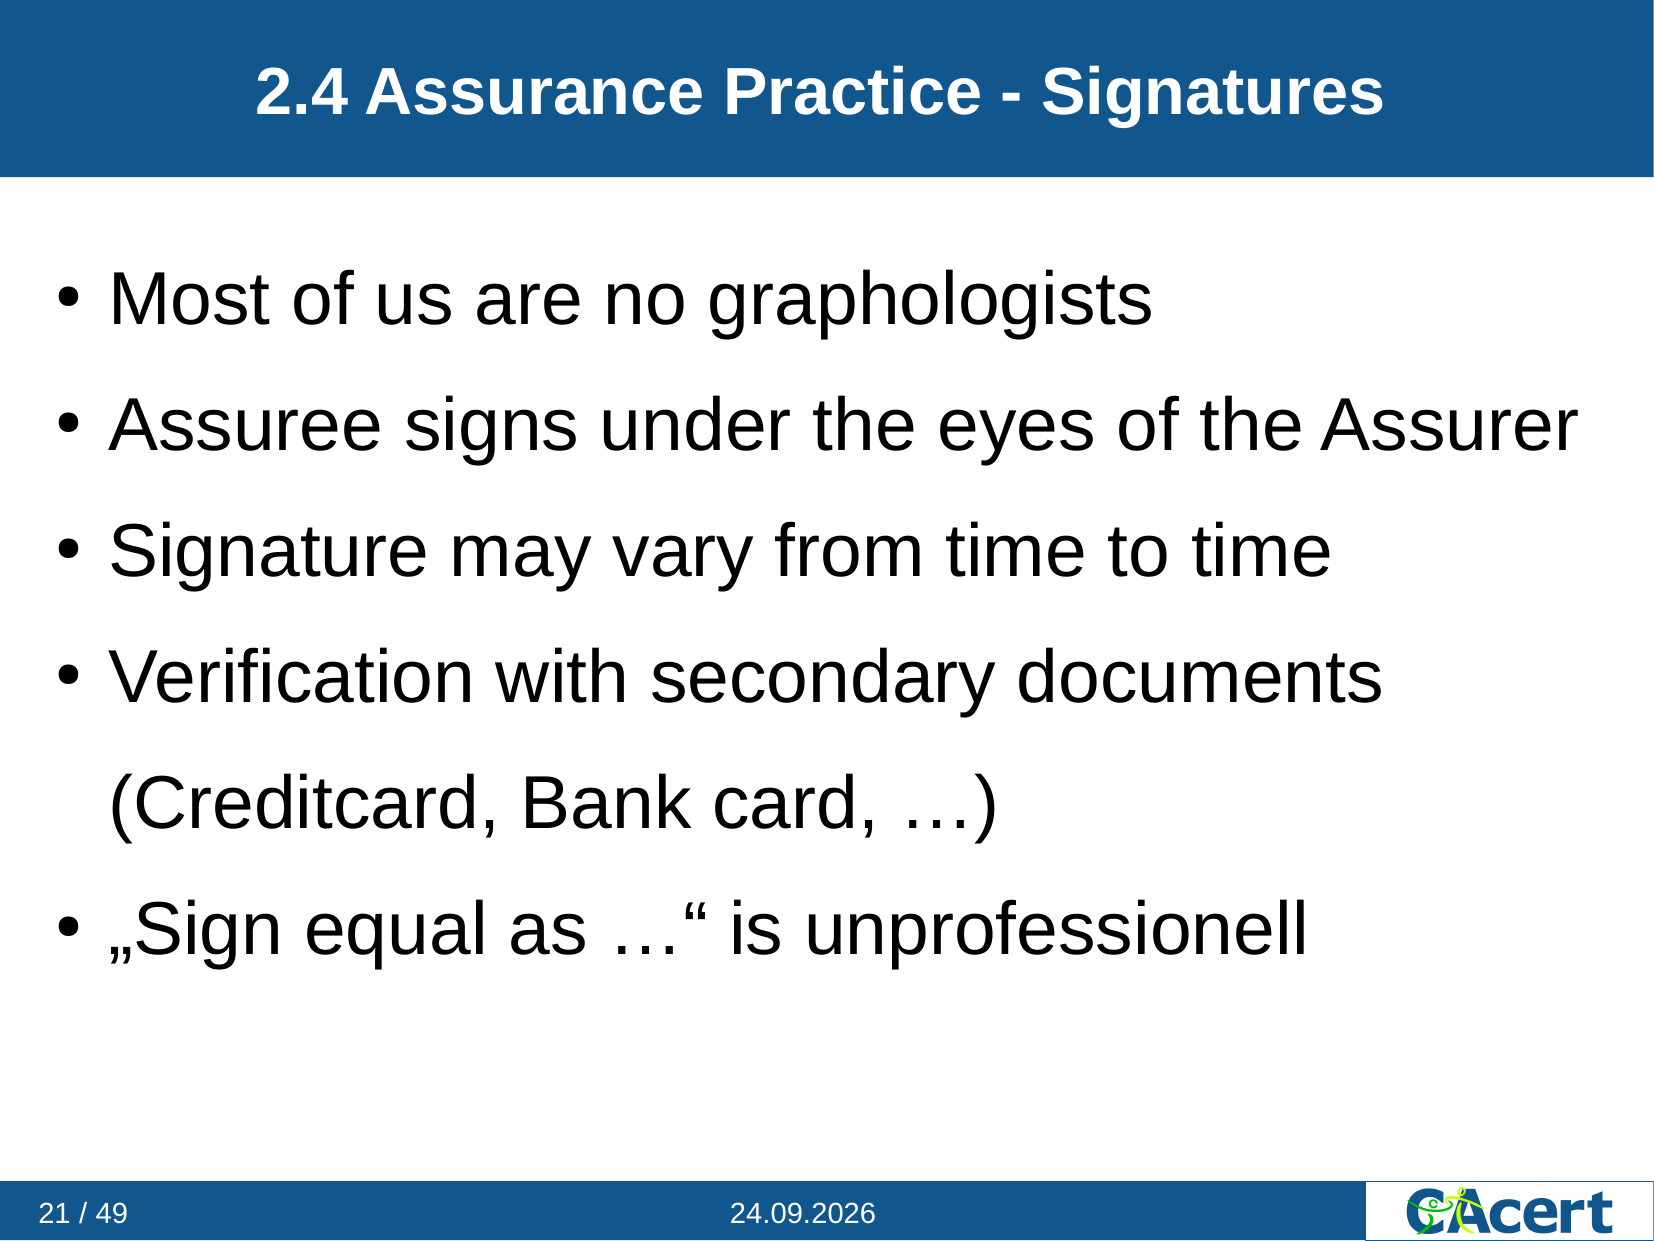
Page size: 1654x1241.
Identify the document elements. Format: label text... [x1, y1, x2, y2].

picture [1406, 1186, 1613, 1235]
title 2.4 Assurance Practice - Signatures [76, 17, 1565, 166]
text_box Most of us are no graphologists Assuree signs under the eyes of the Assurer Signature may vary from time to time Verification with secondary documents (Creditcard, Bank card, …) „Sign equal as …“ is unprofessionell [22, 207, 1625, 936]
